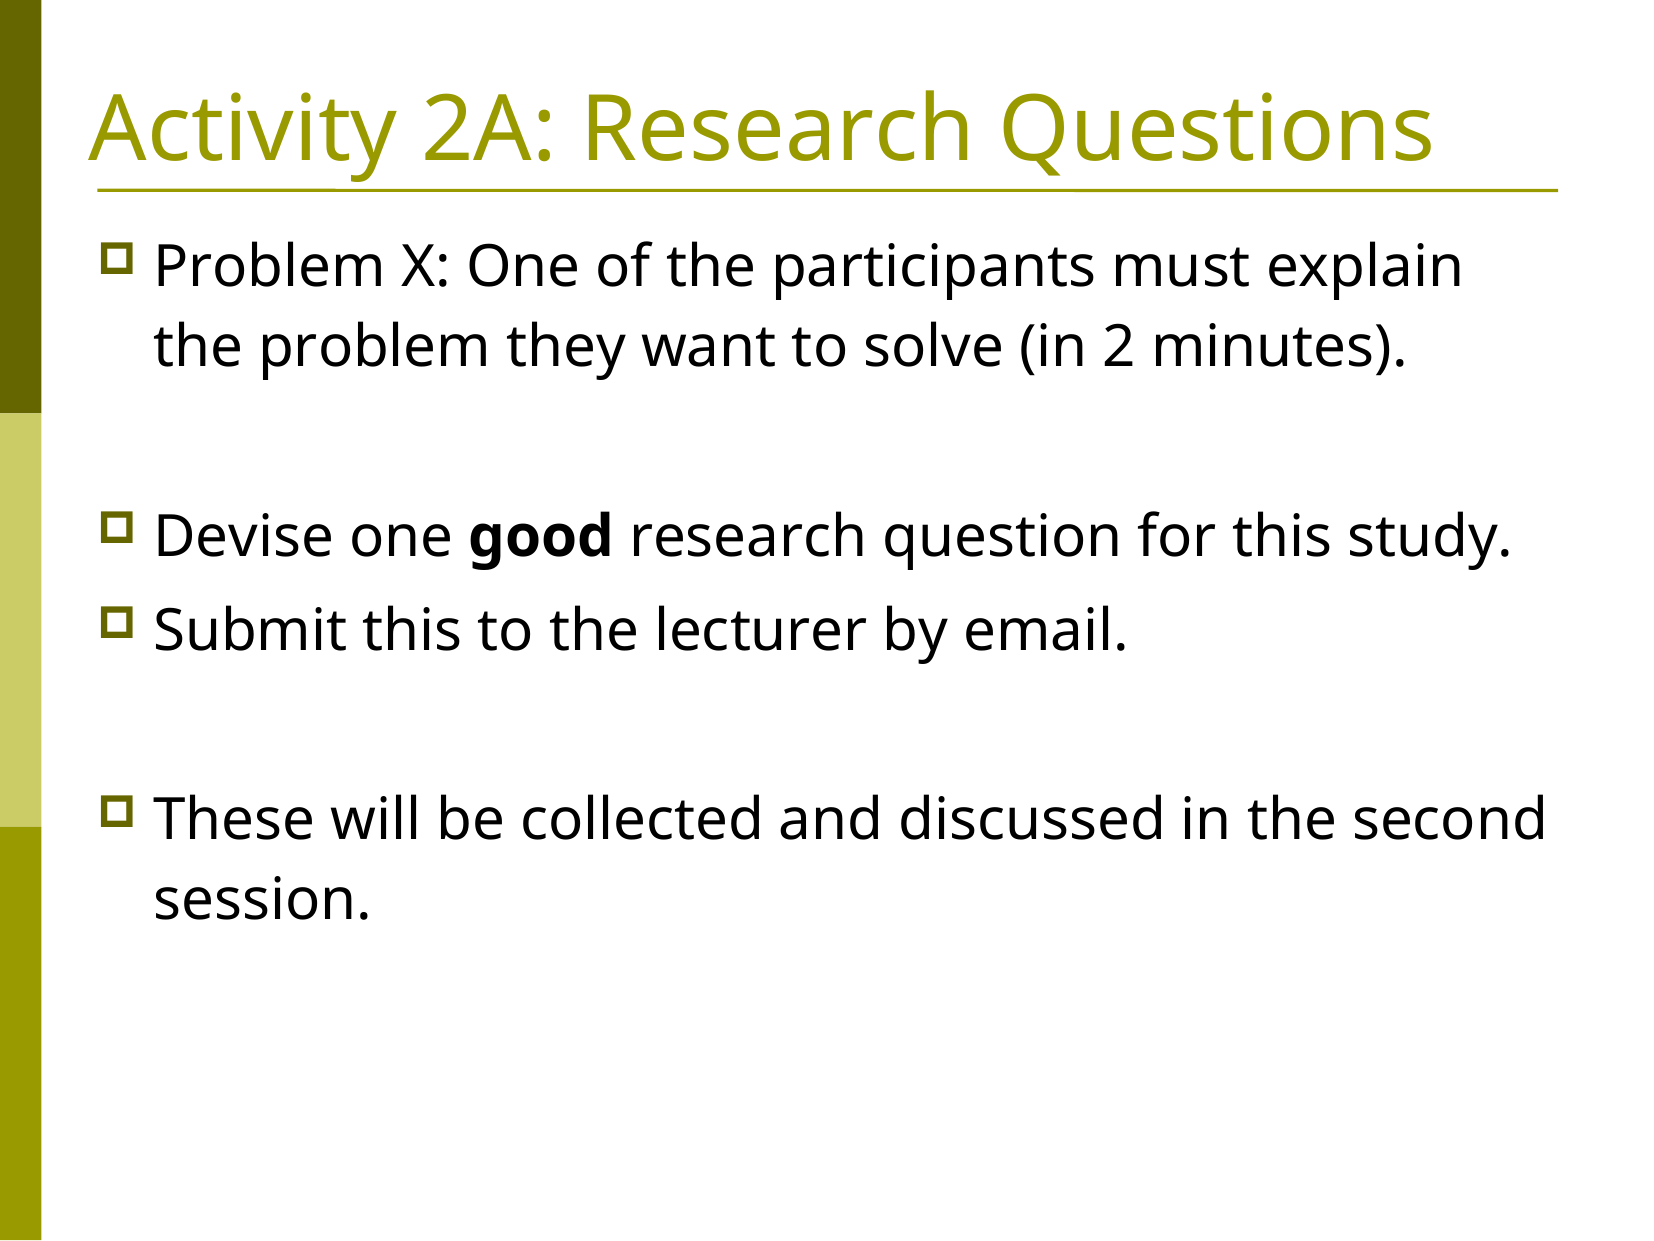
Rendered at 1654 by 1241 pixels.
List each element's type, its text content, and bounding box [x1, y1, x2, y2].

title Activity 2A: Research Questions [88, 43, 1577, 207]
list Problem X: One of the participants must explain the problem they want to solve (in 2 minutes). Devise one good research question for this study. Submit this to the lecturer by email. These will be collected and discussed in the second session. [82, 216, 1571, 1019]
